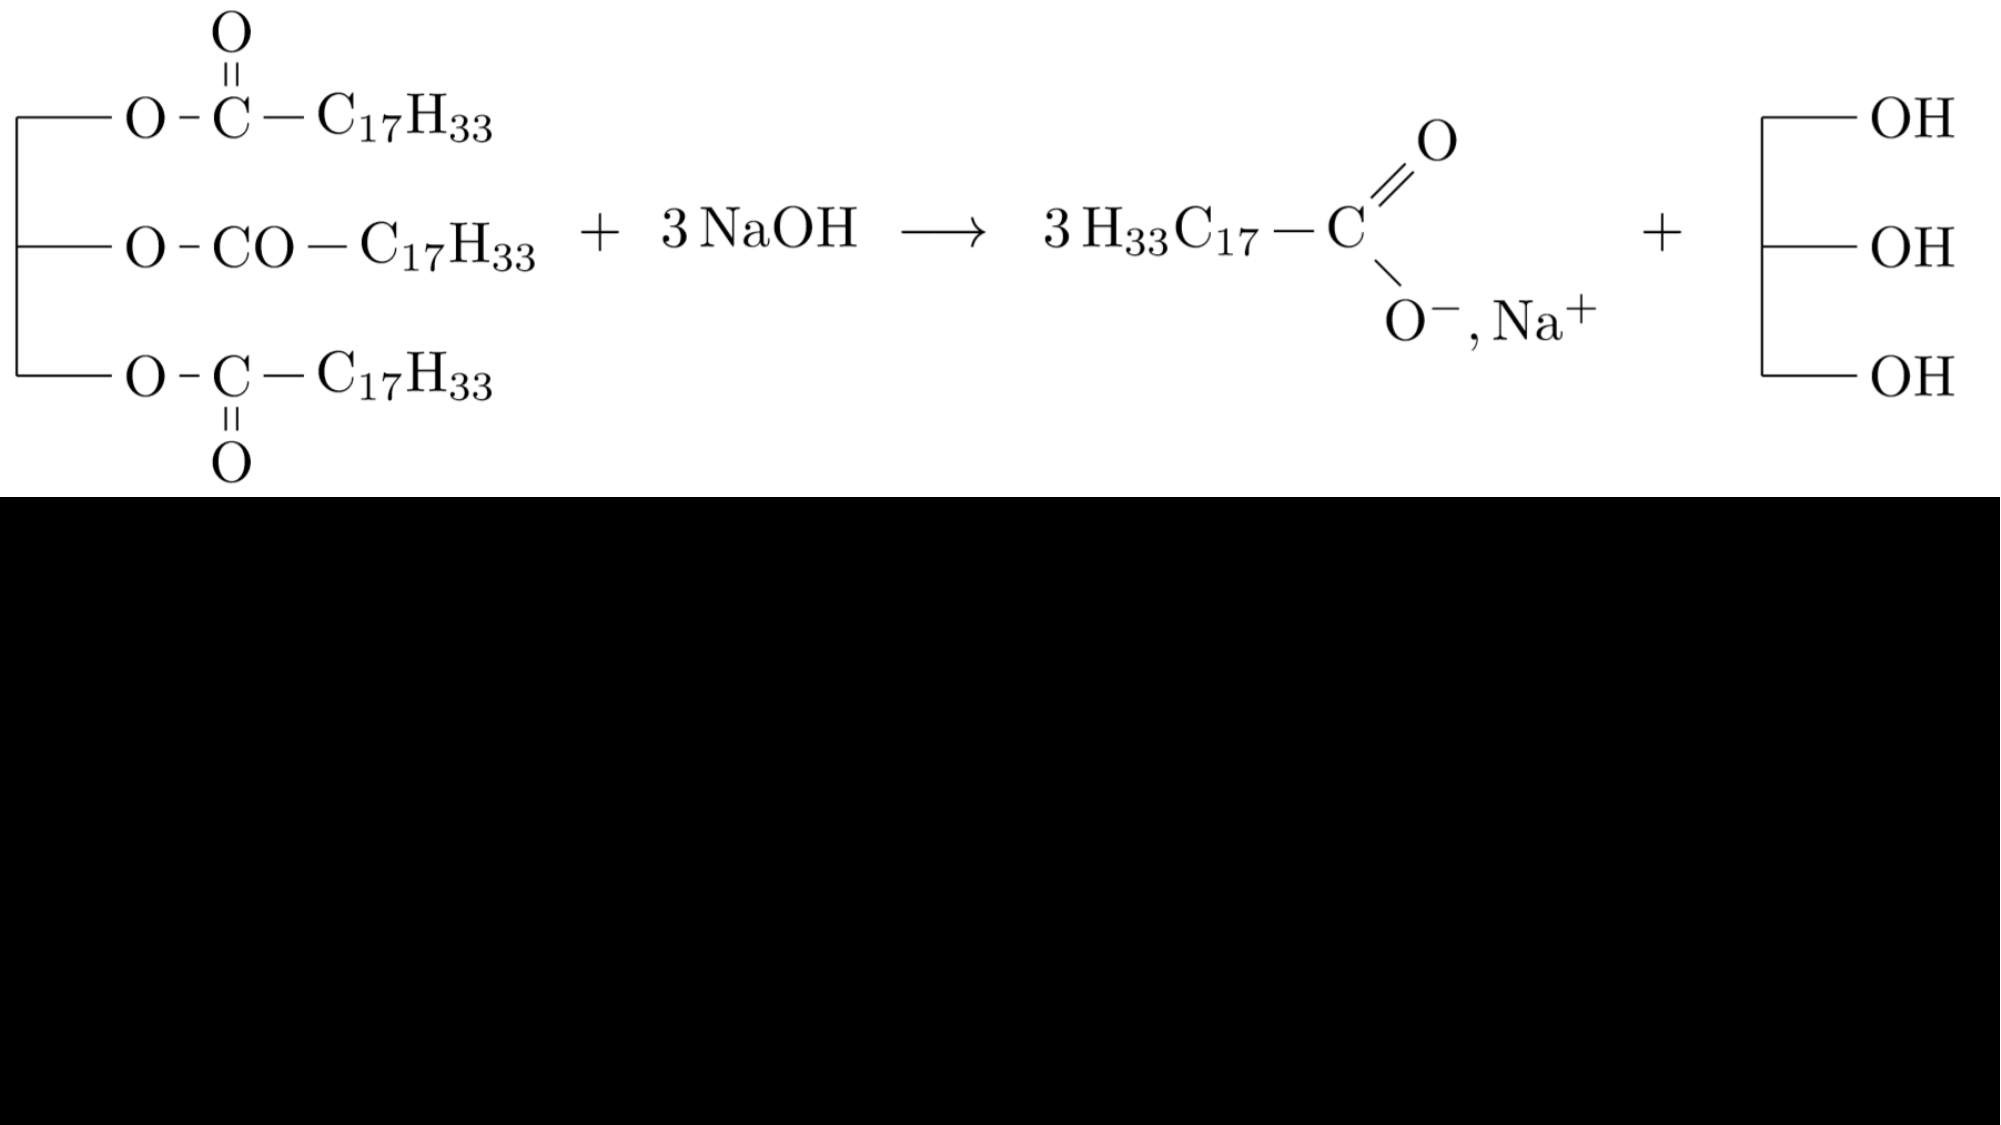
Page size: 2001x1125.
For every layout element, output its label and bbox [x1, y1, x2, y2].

picture [0, 5, 1991, 497]
text_box [0, 497, 2000, 1125]
